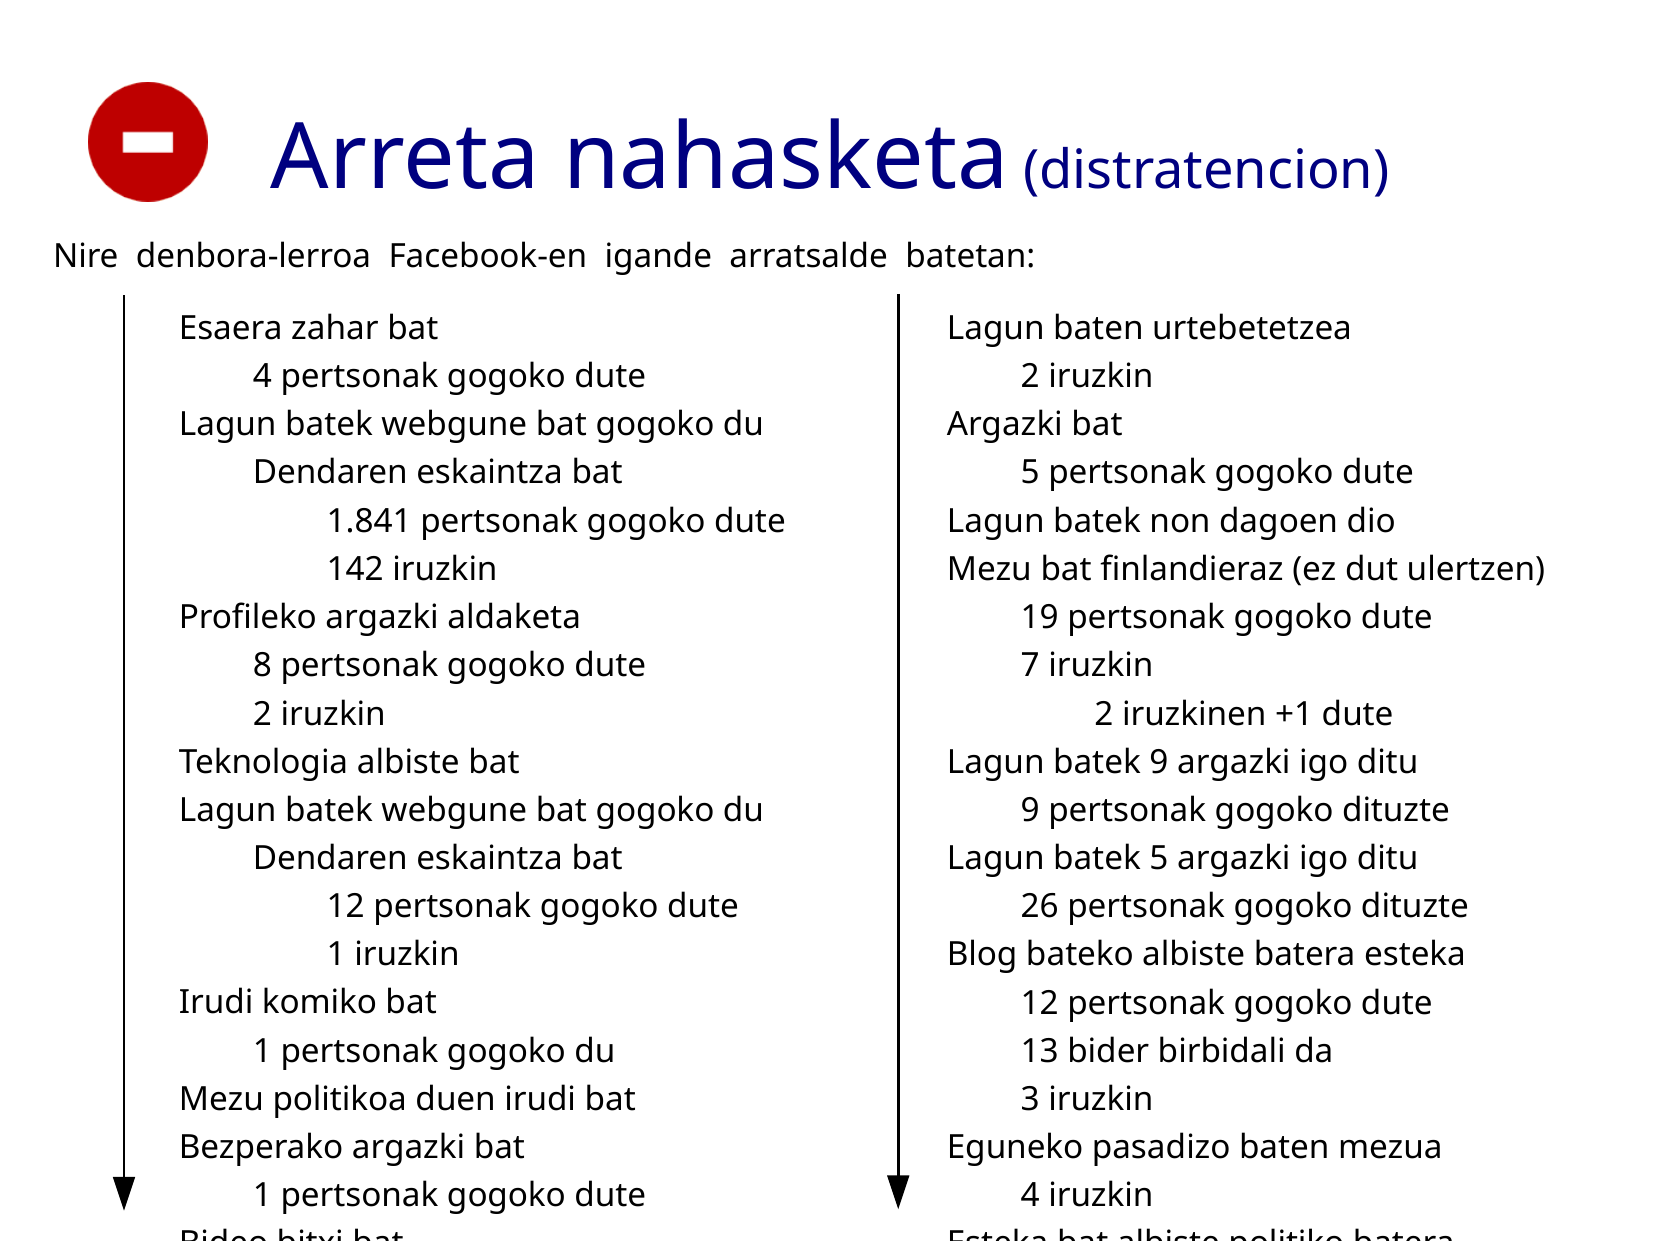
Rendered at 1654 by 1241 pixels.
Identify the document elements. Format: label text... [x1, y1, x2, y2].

picture [88, 82, 208, 202]
text_box Nire denbora-lerroa Facebook-en igande arratsalde batetan: [38, 224, 1211, 277]
text_box Lagun baten urtebetetzea 2 iruzkin Argazki bat 5 pertsonak gogoko dute Lagun batek non dagoen dio Mezu bat finlandieraz (ez dut ulertzen) 19 pertsonak gogoko dute 7 iruzkin 2 iruzkinen +1 dute Lagun batek 9 argazki igo ditu 9 pertsonak gogoko dituzte Lagun batek 5 argazki igo ditu 26 pertsonak gogoko dituzte Blog bateko albiste batera esteka 12 pertsonak gogoko dute 13 bider birbidali da 3 iruzkin Eguneko pasadizo baten mezua 4 iruzkin Esteka bat albiste politiko batera 3 pertsonak gogoko dute [932, 296, 1510, 1182]
text_box Esaera zahar bat 4 pertsonak gogoko dute Lagun batek webgune bat gogoko du Dendaren eskaintza bat 1.841 pertsonak gogoko dute 142 iruzkin Profileko argazki aldaketa 8 pertsonak gogoko dute 2 iruzkin Teknologia albiste bat Lagun batek webgune bat gogoko du Dendaren eskaintza bat 12 pertsonak gogoko dute 1 iruzkin Irudi komiko bat 1 pertsonak gogoko du Mezu politikoa duen irudi bat Bezperako argazki bat 1 pertsonak gogoko dute Bideo bitxi bat 2 pertsonak gogoko dute [164, 296, 763, 1142]
text_box Arreta nahasketa (distratencion) [256, 83, 1598, 207]
